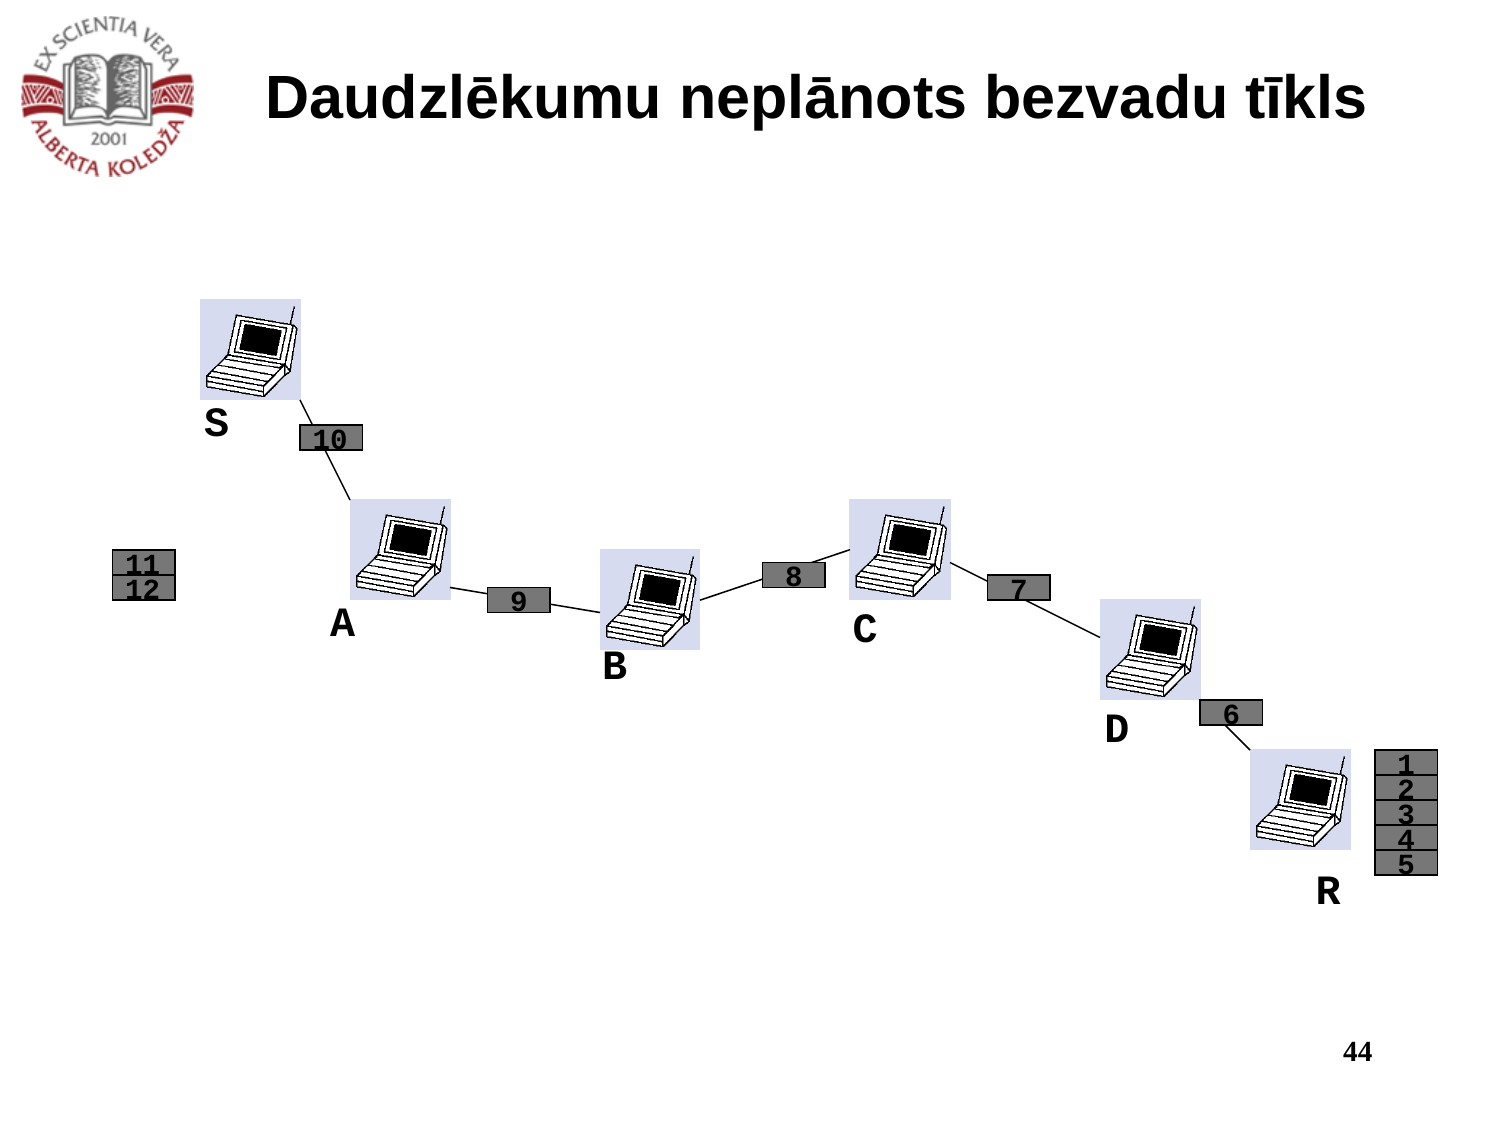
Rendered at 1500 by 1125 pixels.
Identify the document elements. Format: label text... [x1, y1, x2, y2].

title Daudzlēkumu neplānots bezvadu tīkls [187, 44, 1425, 150]
text_box 8 [762, 562, 826, 588]
chart [1100, 600, 1201, 700]
text_box C [837, 592, 893, 659]
text_box <skaitlis> [1074, 1025, 1388, 1101]
text_box 10 [300, 424, 363, 450]
chart [849, 500, 951, 601]
chart [350, 500, 451, 601]
text_box D [1089, 692, 1145, 759]
text_box R [1300, 855, 1356, 921]
text_box S [189, 387, 244, 454]
chart [200, 299, 301, 400]
chart [600, 549, 700, 651]
chart [1250, 750, 1351, 850]
text_box 7 [987, 574, 1051, 600]
text_box 2 [1374, 774, 1438, 799]
text_box B [587, 630, 642, 696]
text_box 1 [1374, 749, 1438, 774]
text_box 12 [112, 574, 175, 600]
text_box 4 [1374, 824, 1438, 849]
picture [21, 16, 194, 177]
text_box 5 [1374, 849, 1438, 876]
text_box 6 [1200, 699, 1263, 726]
text_box 11 [112, 549, 175, 574]
text_box A [315, 587, 370, 653]
text_box 9 [487, 587, 550, 613]
text_box 3 [1374, 799, 1438, 824]
